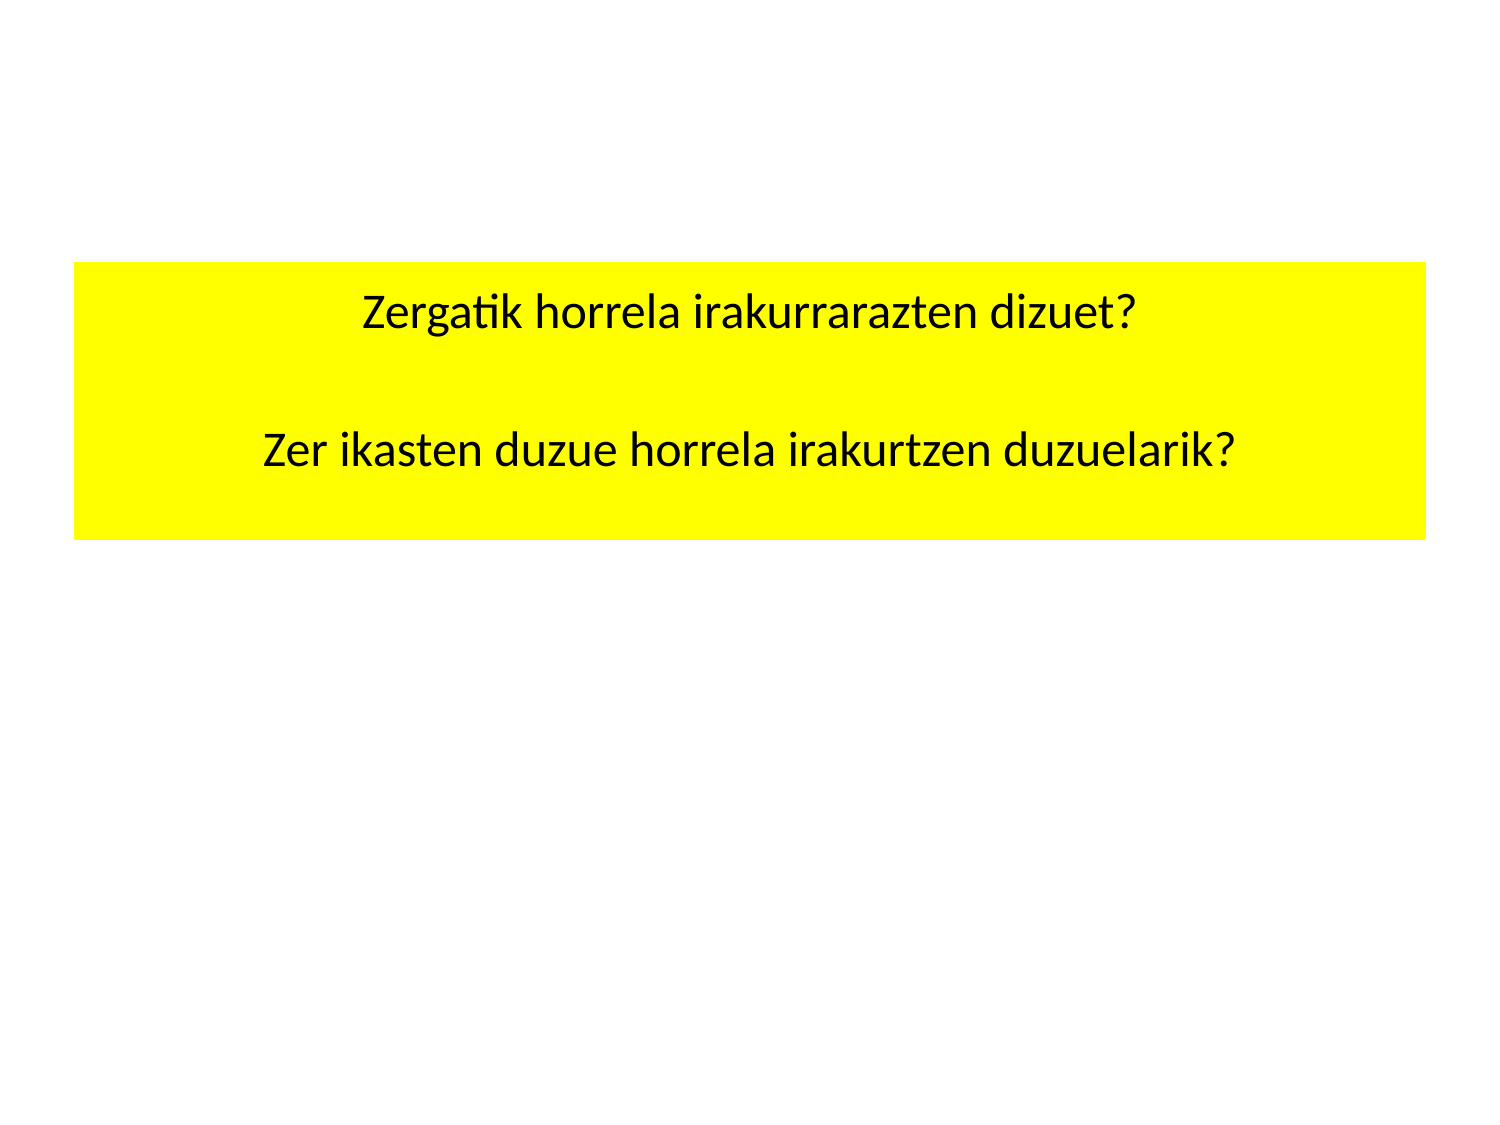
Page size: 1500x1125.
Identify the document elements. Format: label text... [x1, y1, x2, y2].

list Zergatik horrela irakurrarazten dizuet? Zer ikasten duzue horrela irakurtzen duzuelarik? [75, 262, 1425, 539]
